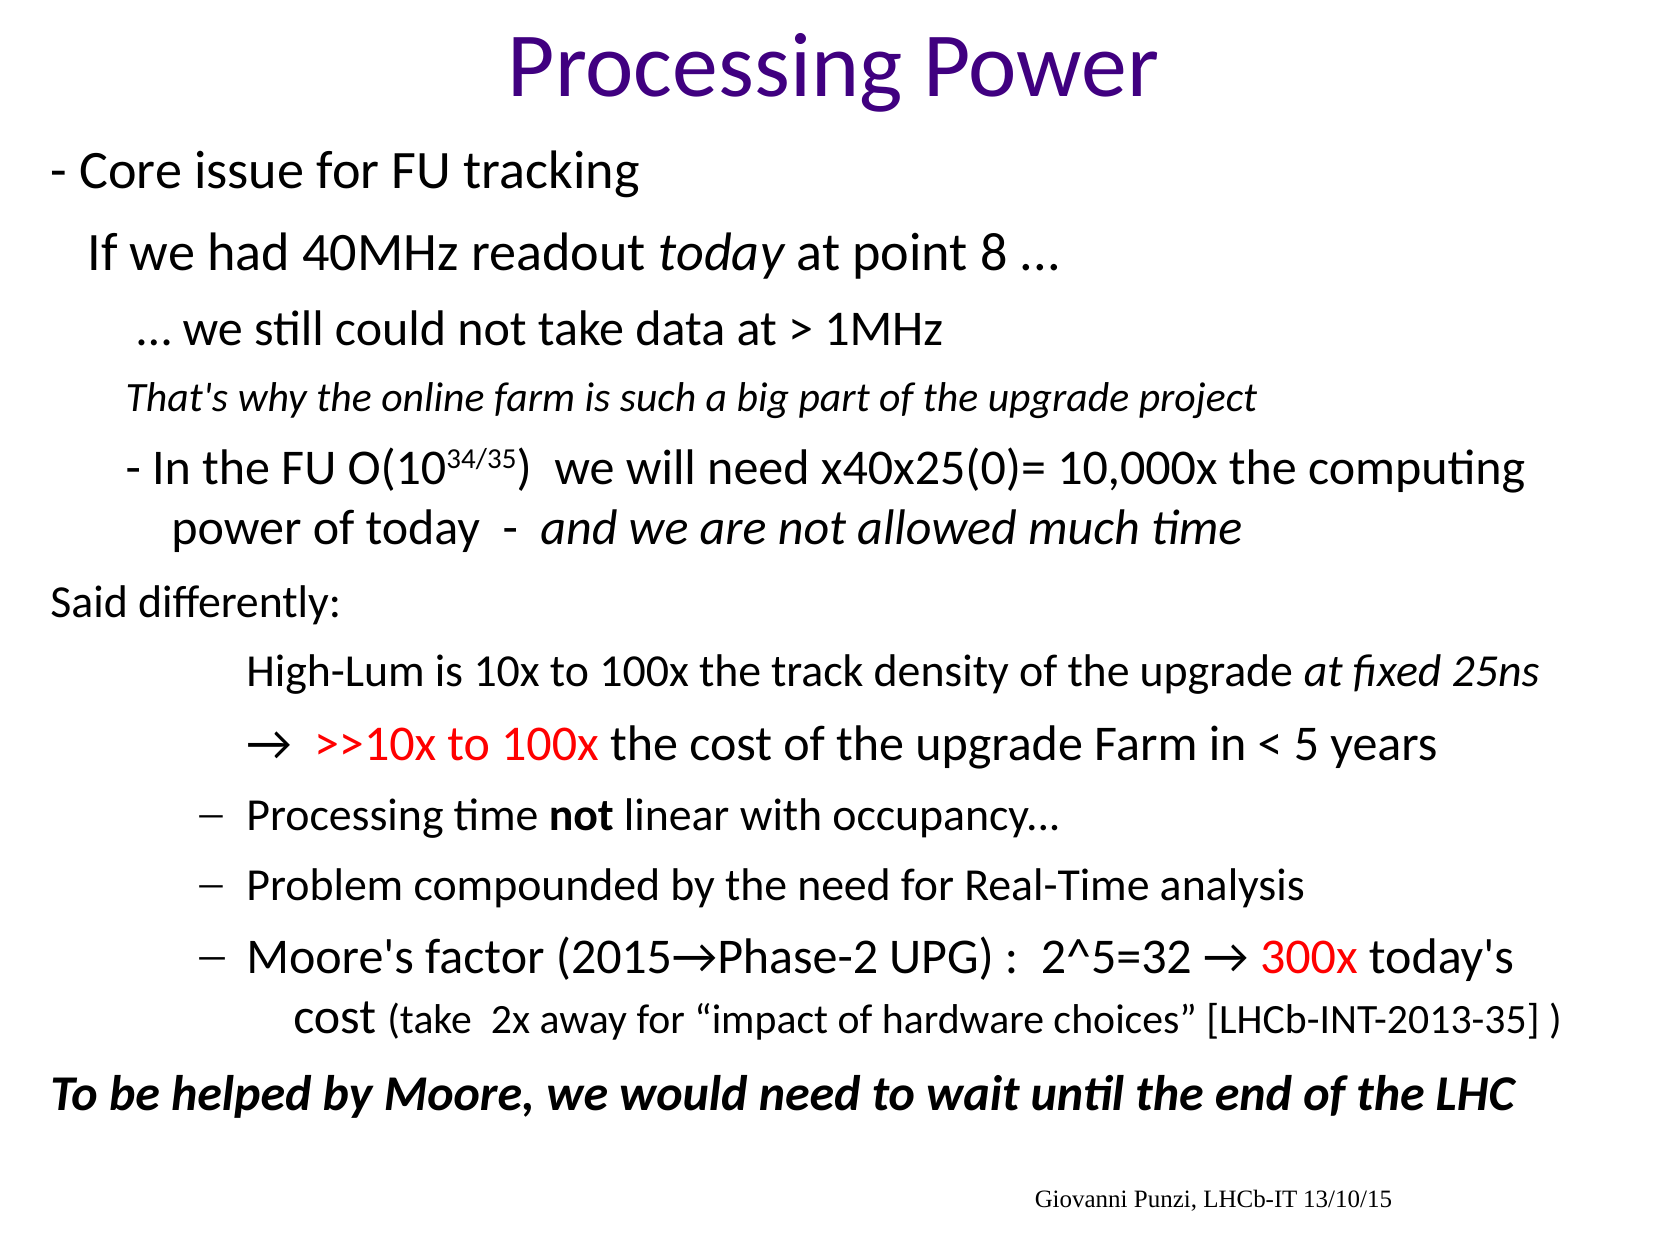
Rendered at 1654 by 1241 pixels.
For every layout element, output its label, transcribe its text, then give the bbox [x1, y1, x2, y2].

list - Core issue for FU tracking If we had 40MHz readout today at point 8 ... … we still could not take data at > 1MHz That's why the online farm is such a big part of the upgrade project - In the FU O(1034/35) we will need x40x25(0)= 10,000x the computing power of today - and we are not allowed much time Said differently: High-Lum is 10x to 100x the track density of the upgrade at fixed 25ns → >>10x to 100x the cost of the upgrade Farm in < 5 years Processing time not linear with occupancy... Problem compounded by the need for Real-Time analysis Moore's factor (2015→Phase-2 UPG) : 2^5=32 → 300x today's cost (take 2x away for “impact of hardware choices” [LHCb-INT-2013-35] ) To be helped by Moore, we would need to wait until the end of the LHC [34, 126, 1595, 1171]
title Processing Power [90, 0, 1578, 120]
